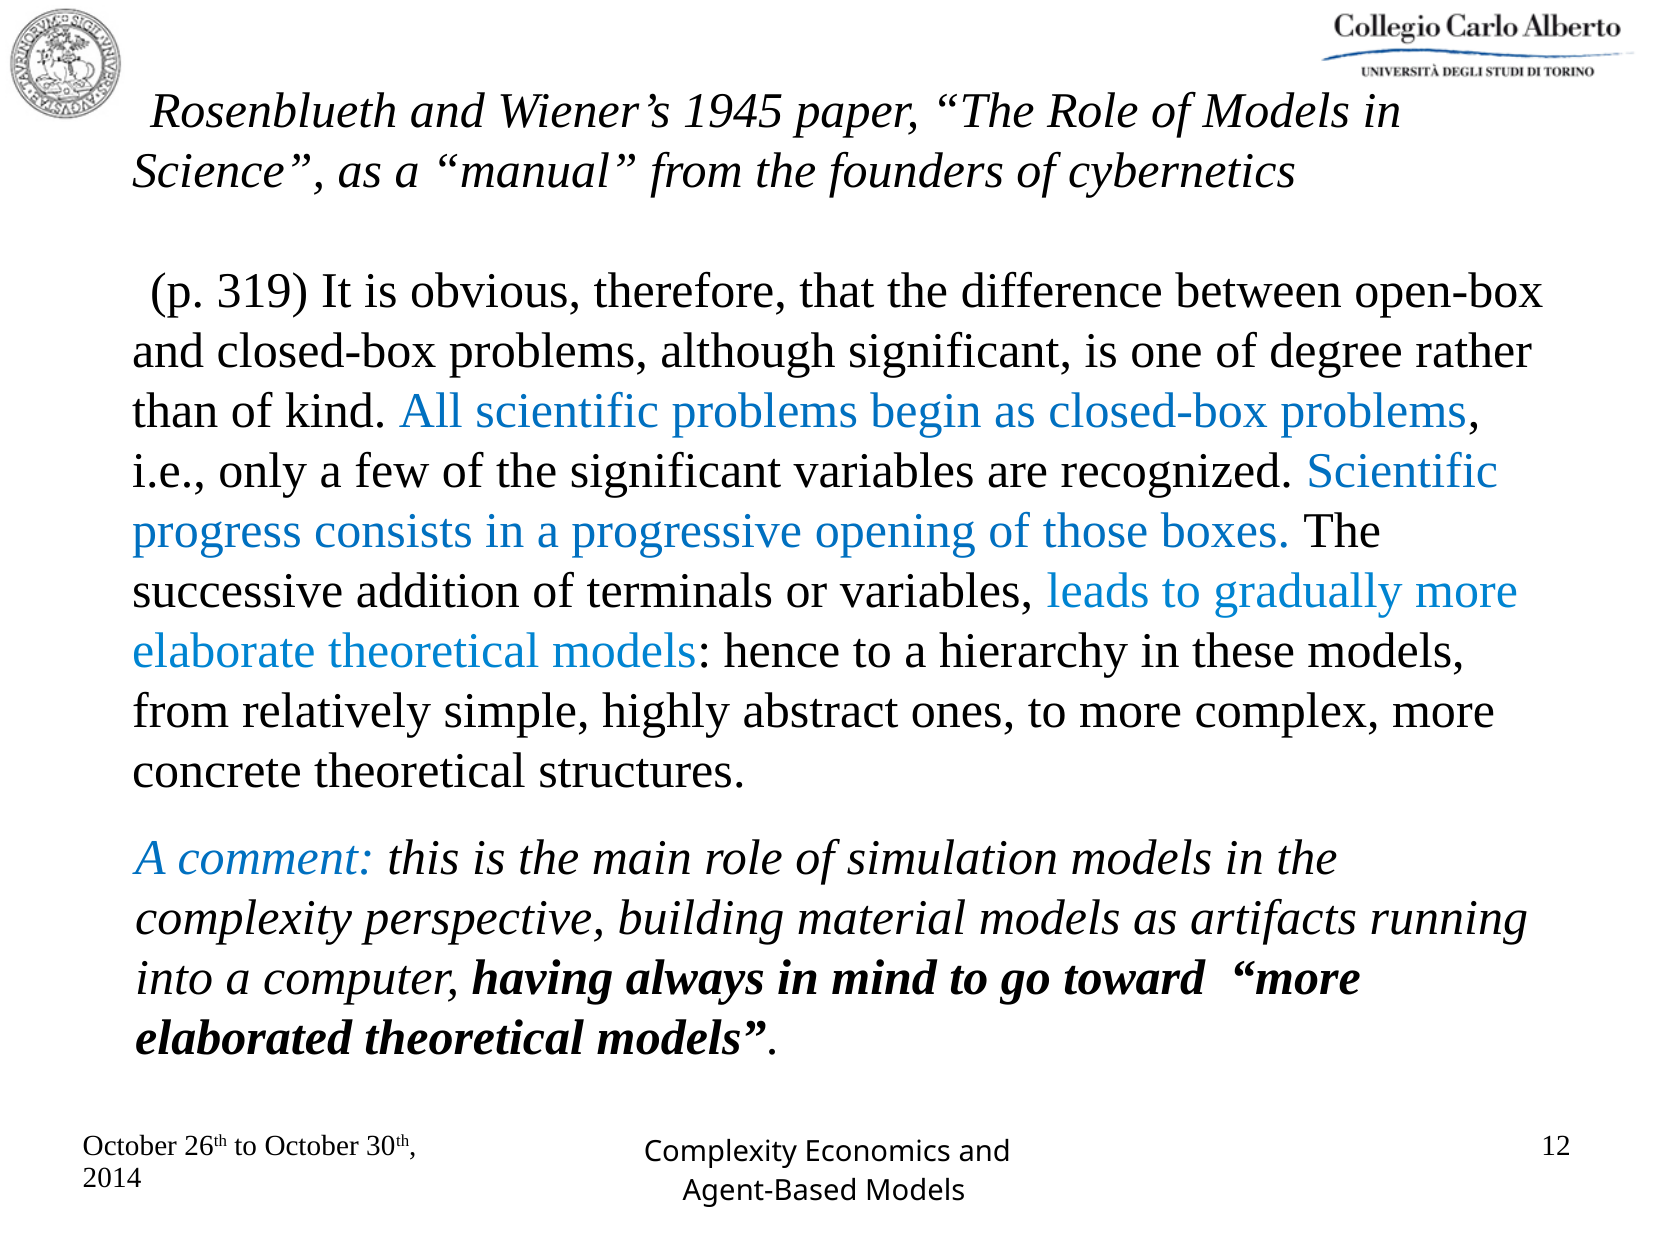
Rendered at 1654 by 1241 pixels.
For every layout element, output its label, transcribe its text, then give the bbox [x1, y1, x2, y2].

text_box Rosenblueth and Wiener’s 1945 paper, “The Role of Models in Science”, as a “manual” from the founders of cybernetics (p. 319) It is obvious, therefore, that the difference between open-box and closed-box problems, although significant, is one of degree rather than of kind. All scientific problems begin as closed-box problems, i.e., only a few of the significant variables are recognized. Scientific progress consists in a progressive opening of those boxes. The successive addition of terminals or variables, leads to gradually more elaborate theoretical models: hence to a hierarchy in these models, from relatively simple, highly abstract ones, to more complex, more concrete theoretical structures. [117, 69, 1576, 806]
picture [1312, 0, 1645, 92]
text_box A comment: this is the main role of simulation models in the complexity perspective, building material models as artifacts running into a computer, having always in mind to go toward “more elaborated theoretical models”. [120, 816, 1576, 1073]
picture [5, 5, 125, 122]
